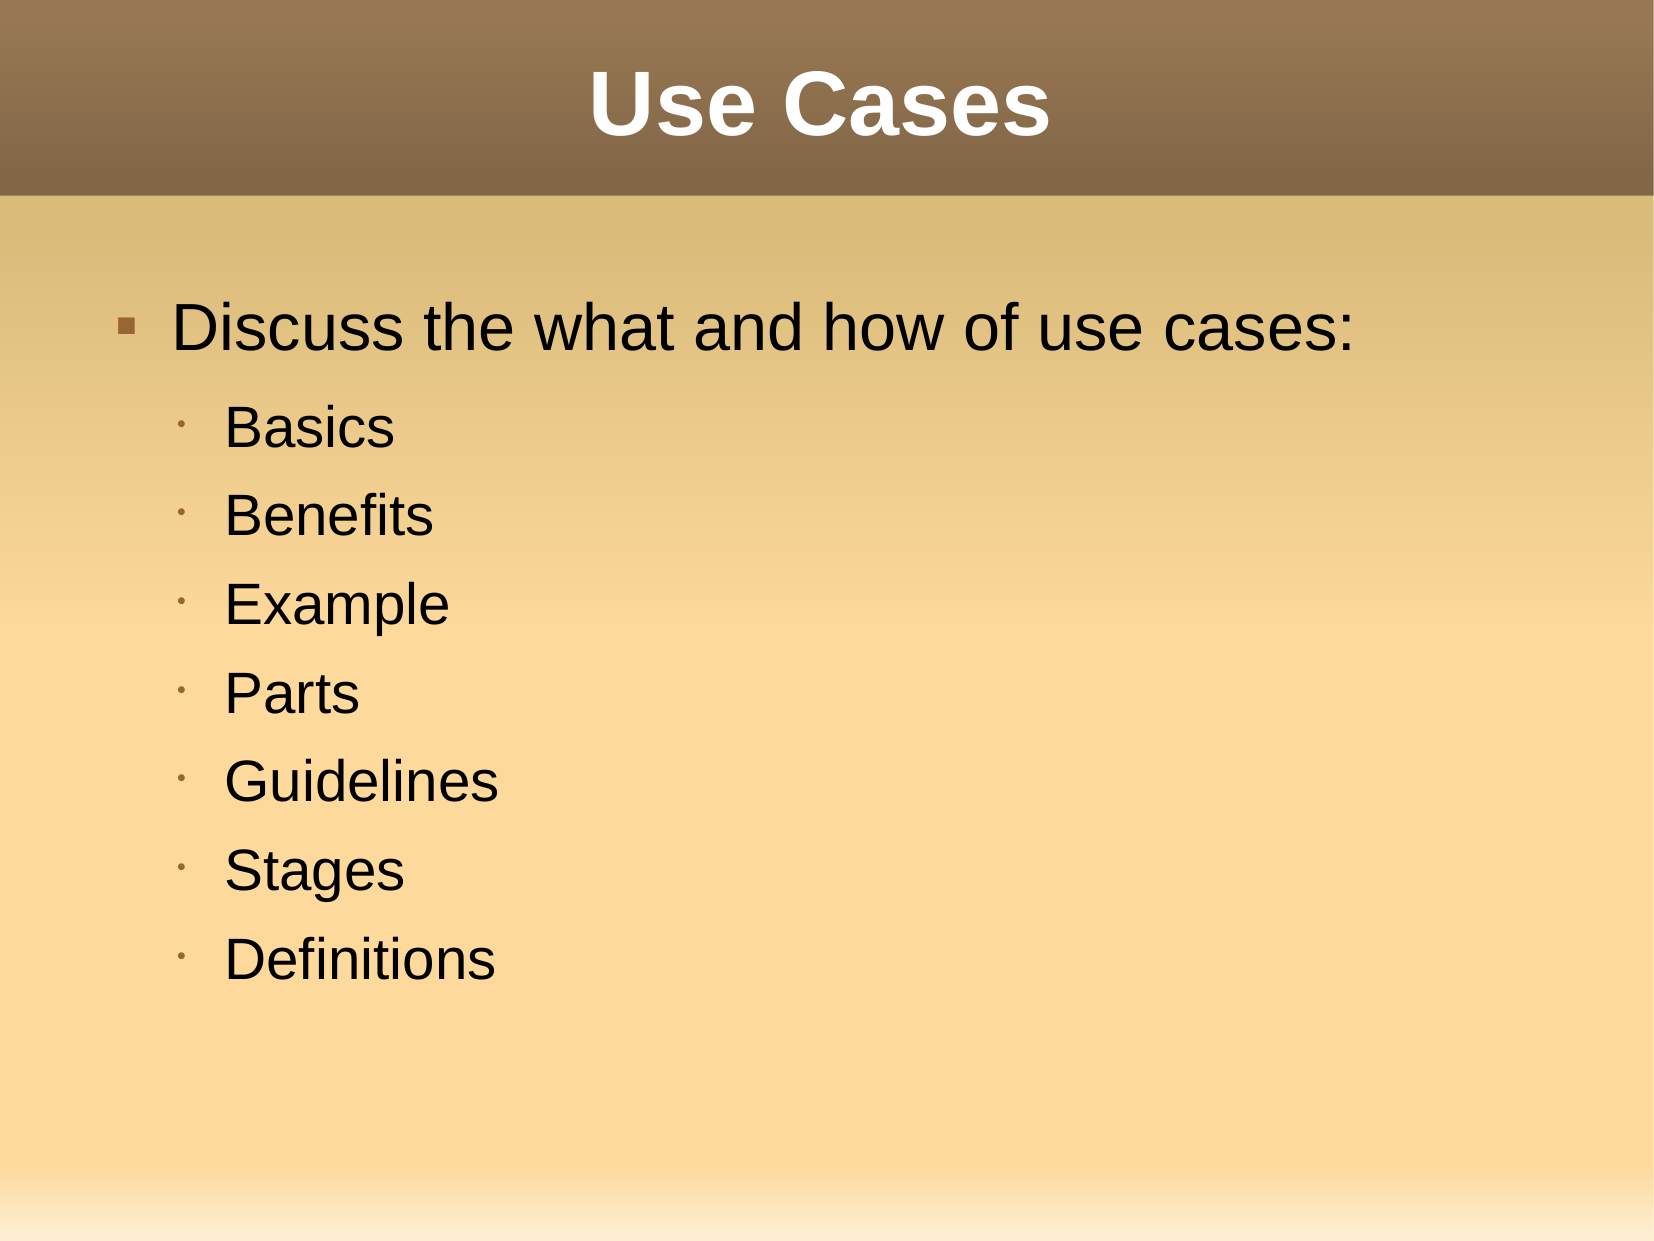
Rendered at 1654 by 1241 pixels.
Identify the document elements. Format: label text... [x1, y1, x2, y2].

list Discuss the what and how of use cases: Basics Benefits Example Parts Guidelines Stages Definitions [82, 290, 1571, 1109]
picture [0, 0, 1654, 1241]
title Use Cases [76, 0, 1565, 208]
